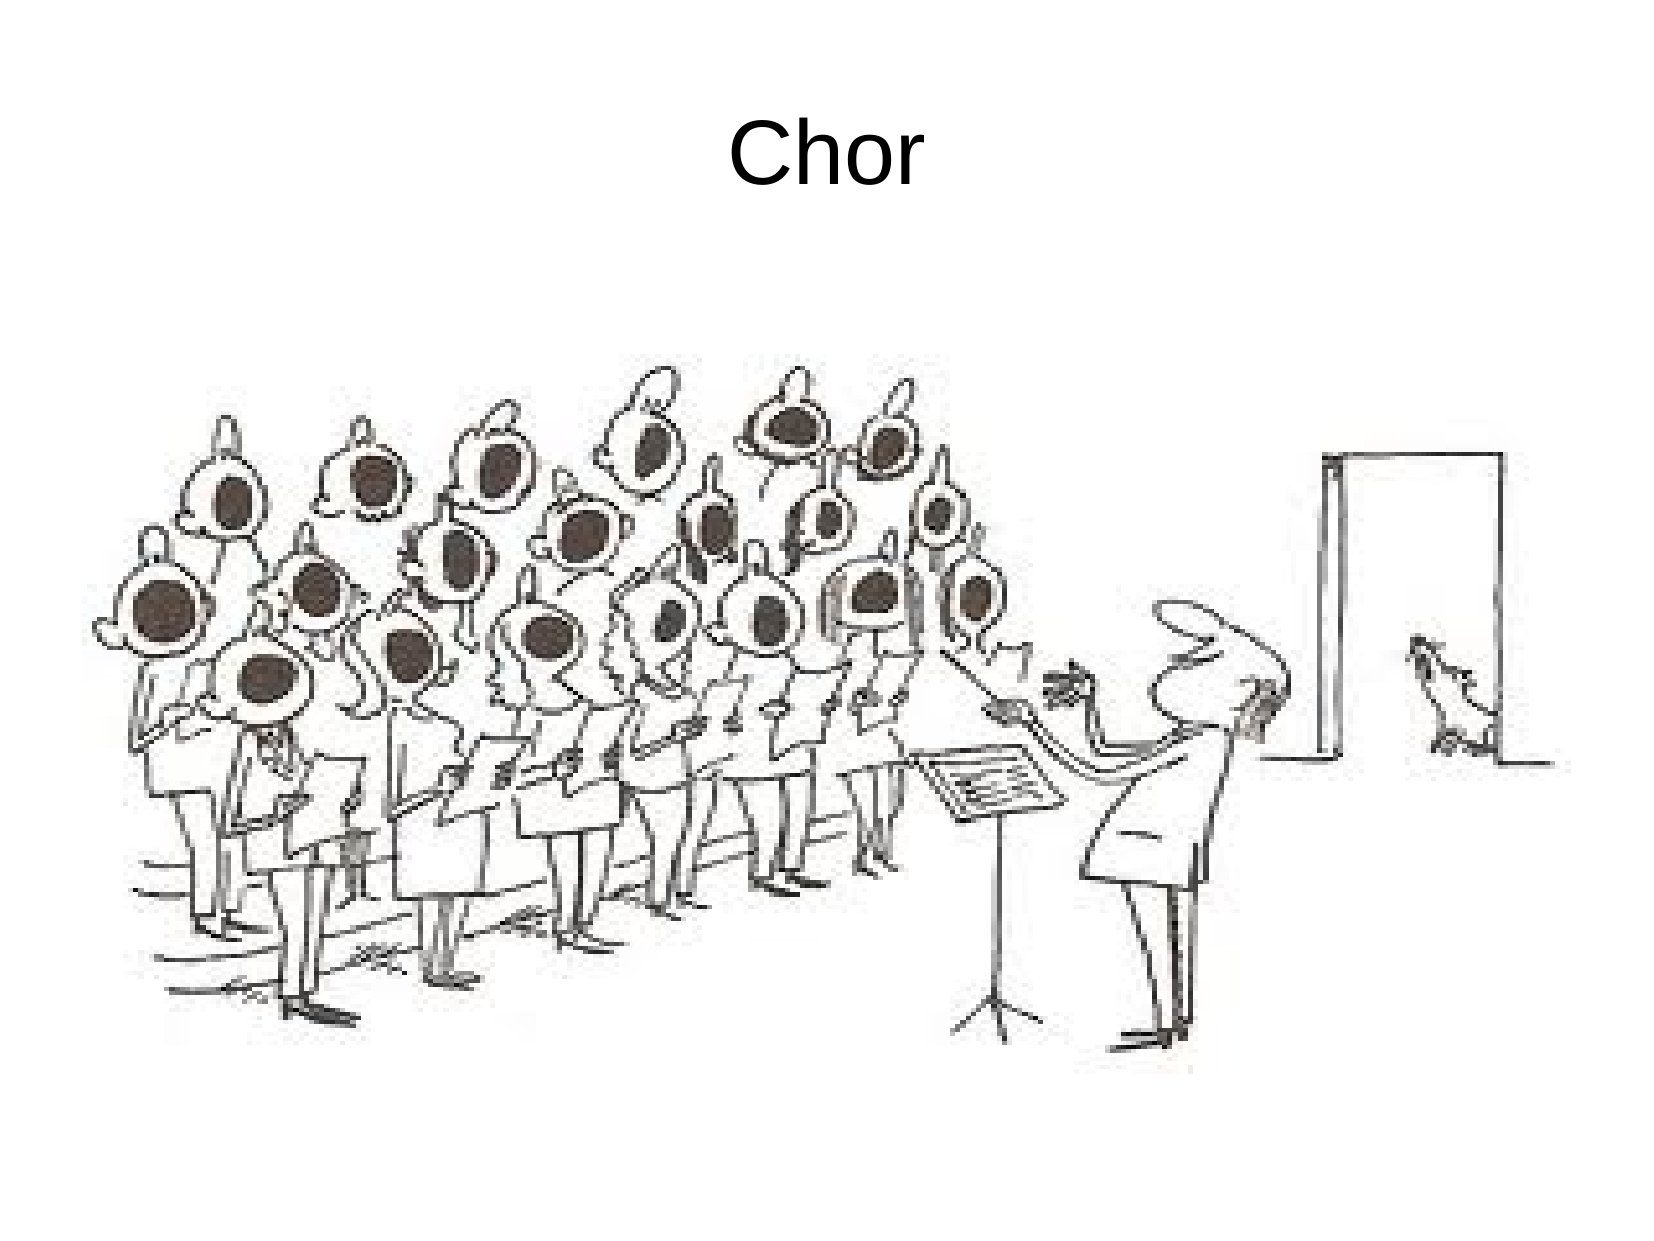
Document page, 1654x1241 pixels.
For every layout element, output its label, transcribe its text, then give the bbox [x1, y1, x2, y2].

picture [82, 354, 1571, 1074]
title Chor [82, 49, 1571, 257]
